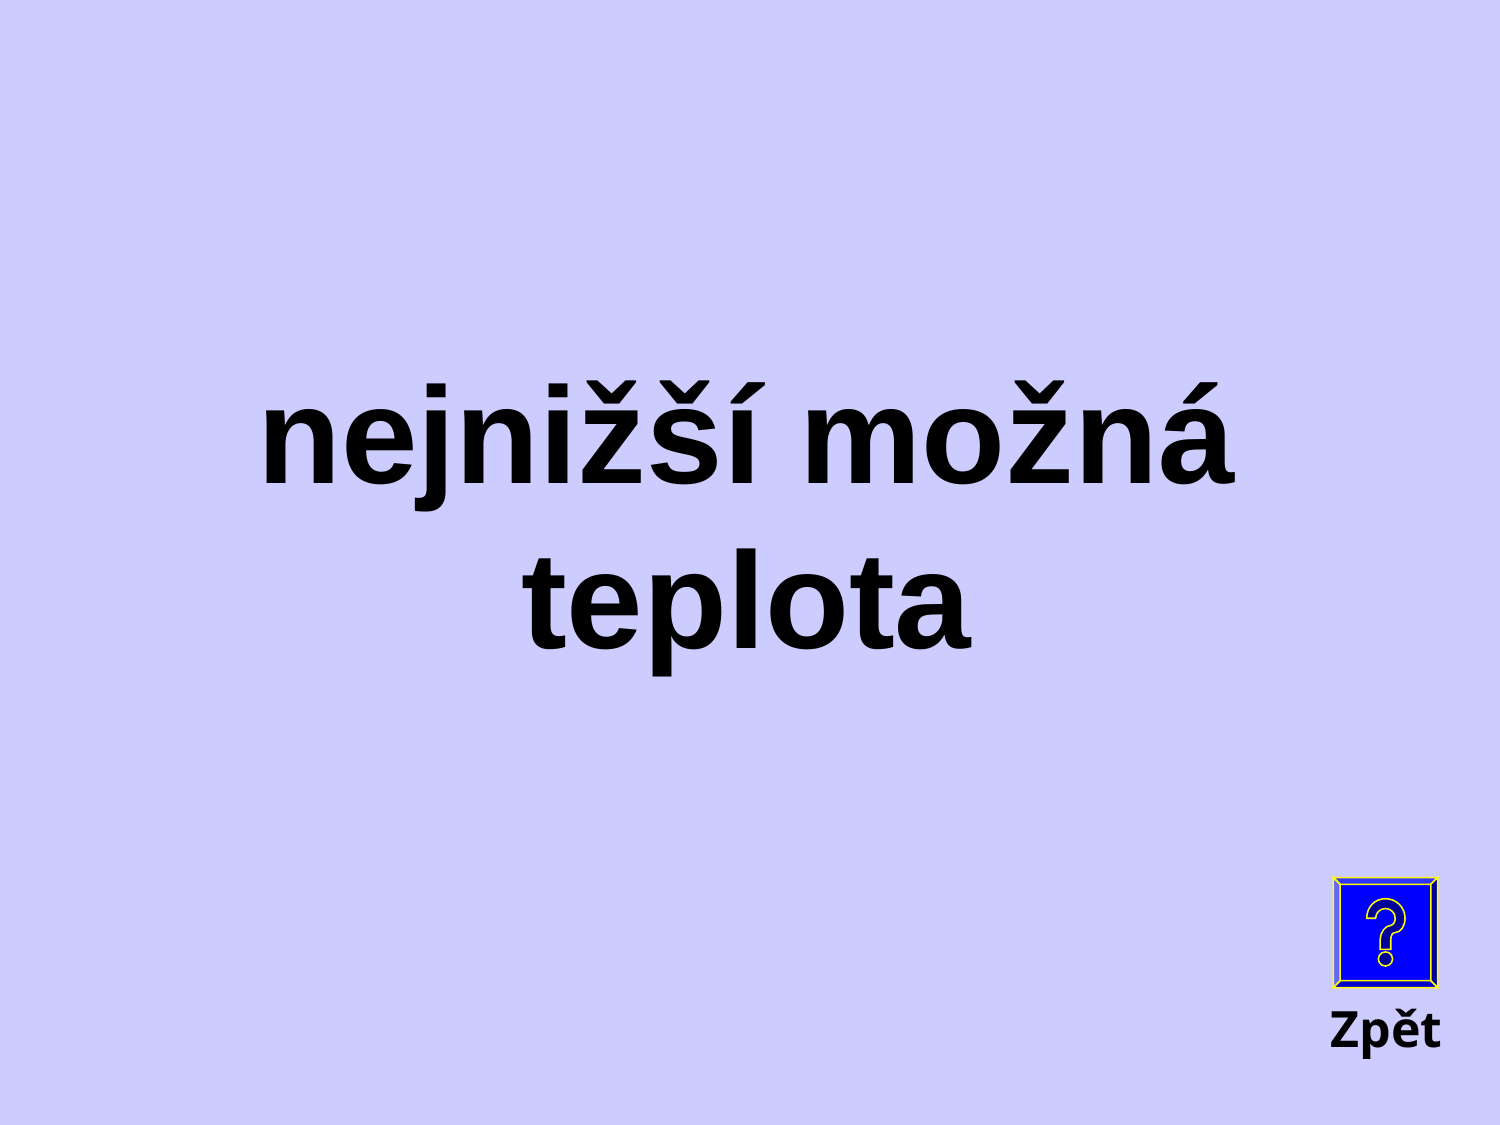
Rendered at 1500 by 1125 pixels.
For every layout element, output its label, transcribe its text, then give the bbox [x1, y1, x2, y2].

text_box nejnižší možná teplota [55, 337, 1438, 684]
text_box Zpět [1274, 990, 1500, 1066]
text_box [1334, 877, 1438, 988]
